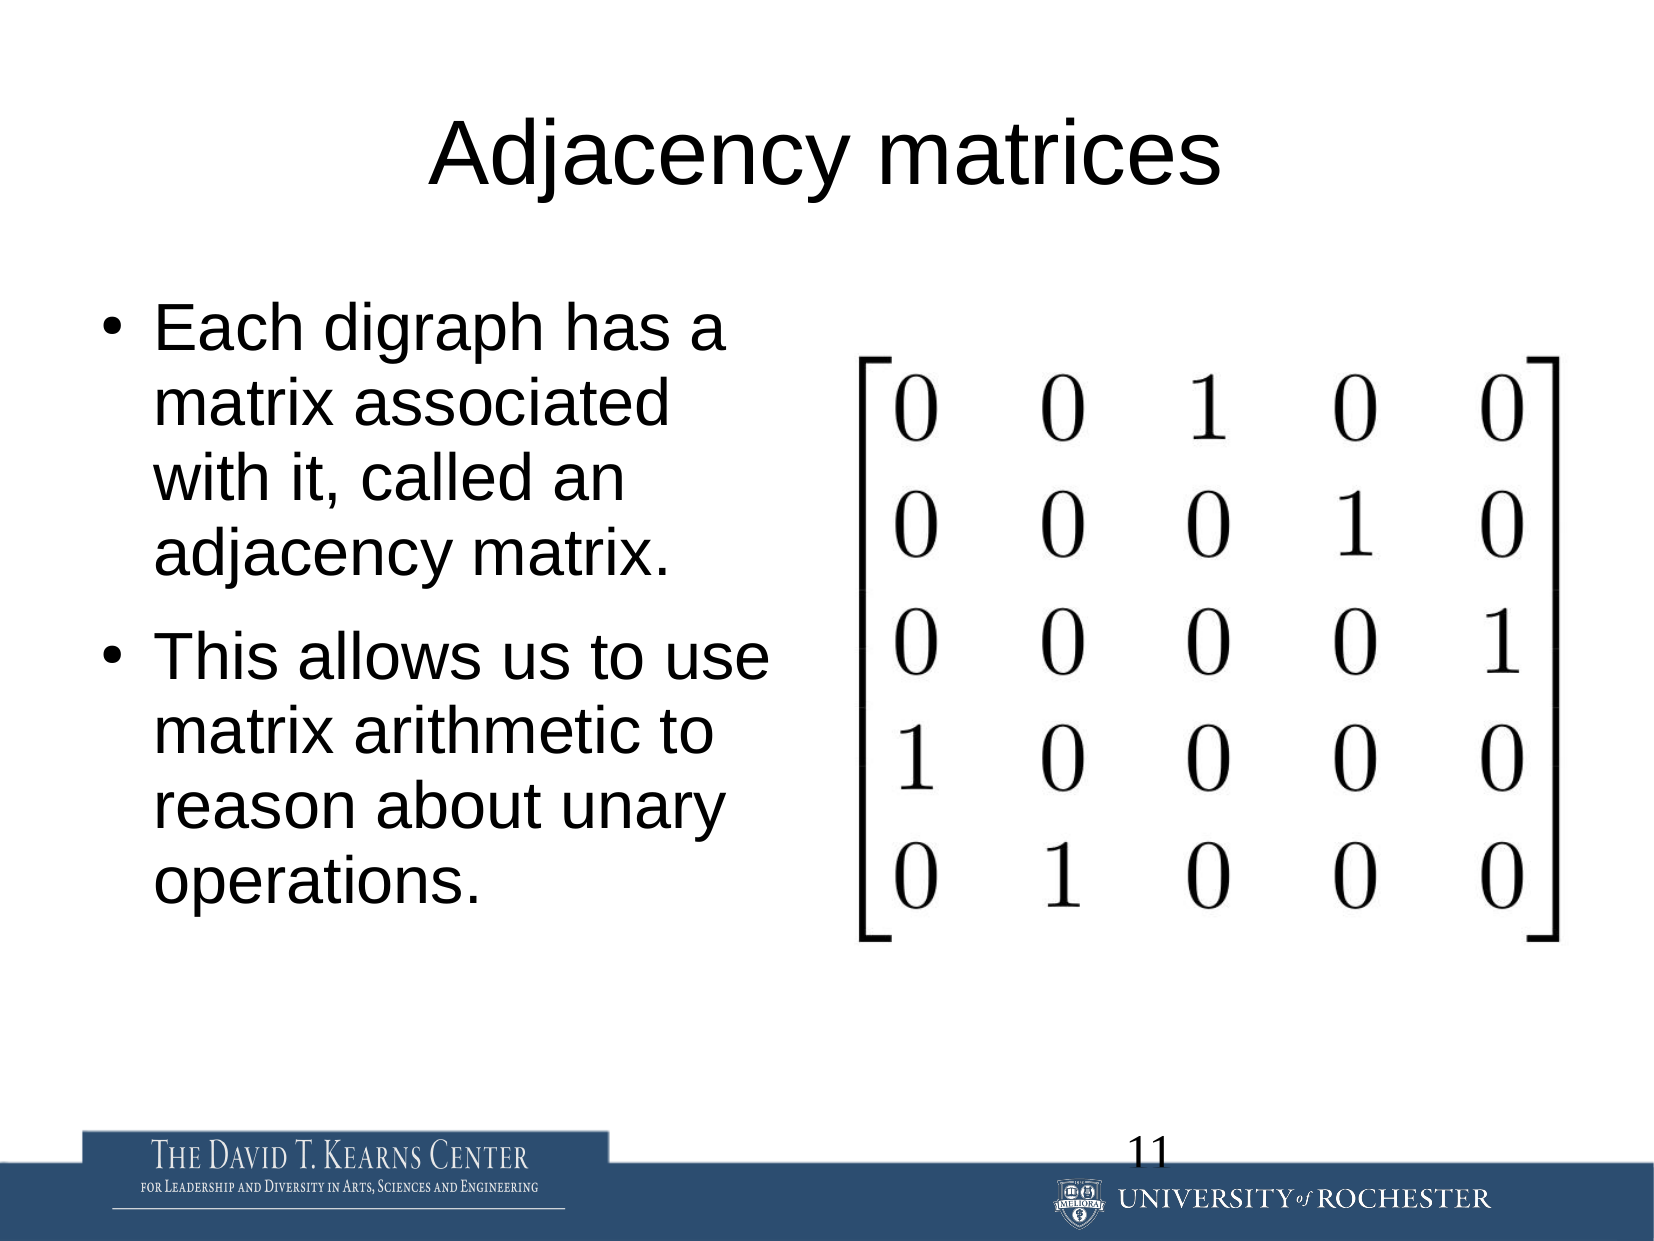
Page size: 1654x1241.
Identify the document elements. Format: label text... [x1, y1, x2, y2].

list Each digraph has a matrix associated with it, called an adjacency matrix. This allows us to use matrix arithmetic to reason about unary operations. [82, 290, 809, 1010]
picture [0, 0, 1654, 1241]
title Adjacency matrices [82, 49, 1571, 257]
picture [1053, 1178, 1492, 1230]
